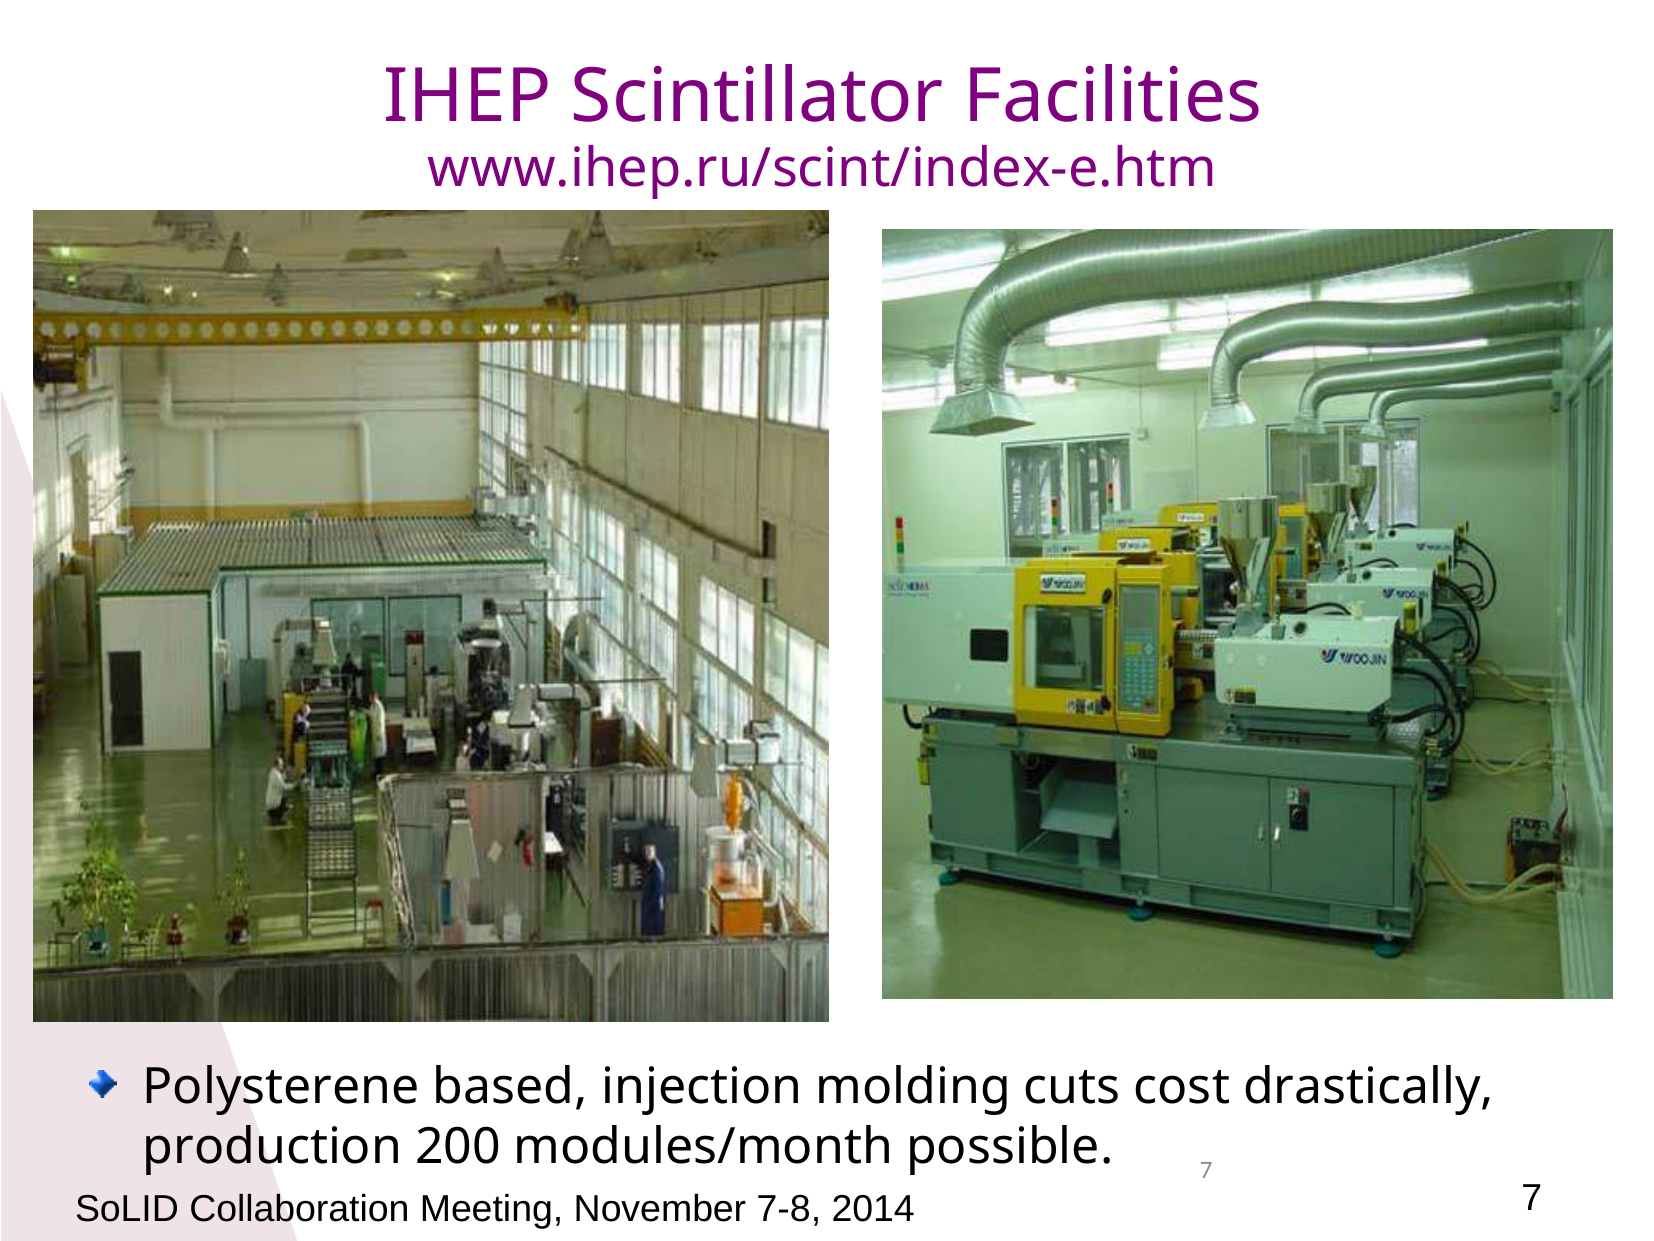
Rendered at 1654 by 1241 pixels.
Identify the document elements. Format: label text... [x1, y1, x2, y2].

picture [33, 210, 829, 1022]
text_box IHEP Scintillator Facilities www.ihep.ru/scint/index-e.htm [183, 46, 1463, 206]
picture [882, 229, 1613, 999]
text_box Polysterene based, injection molding cuts cost drastically, production 200 modules/month possible. [75, 1046, 1538, 1181]
text_box <number> [1185, 1149, 1571, 1216]
